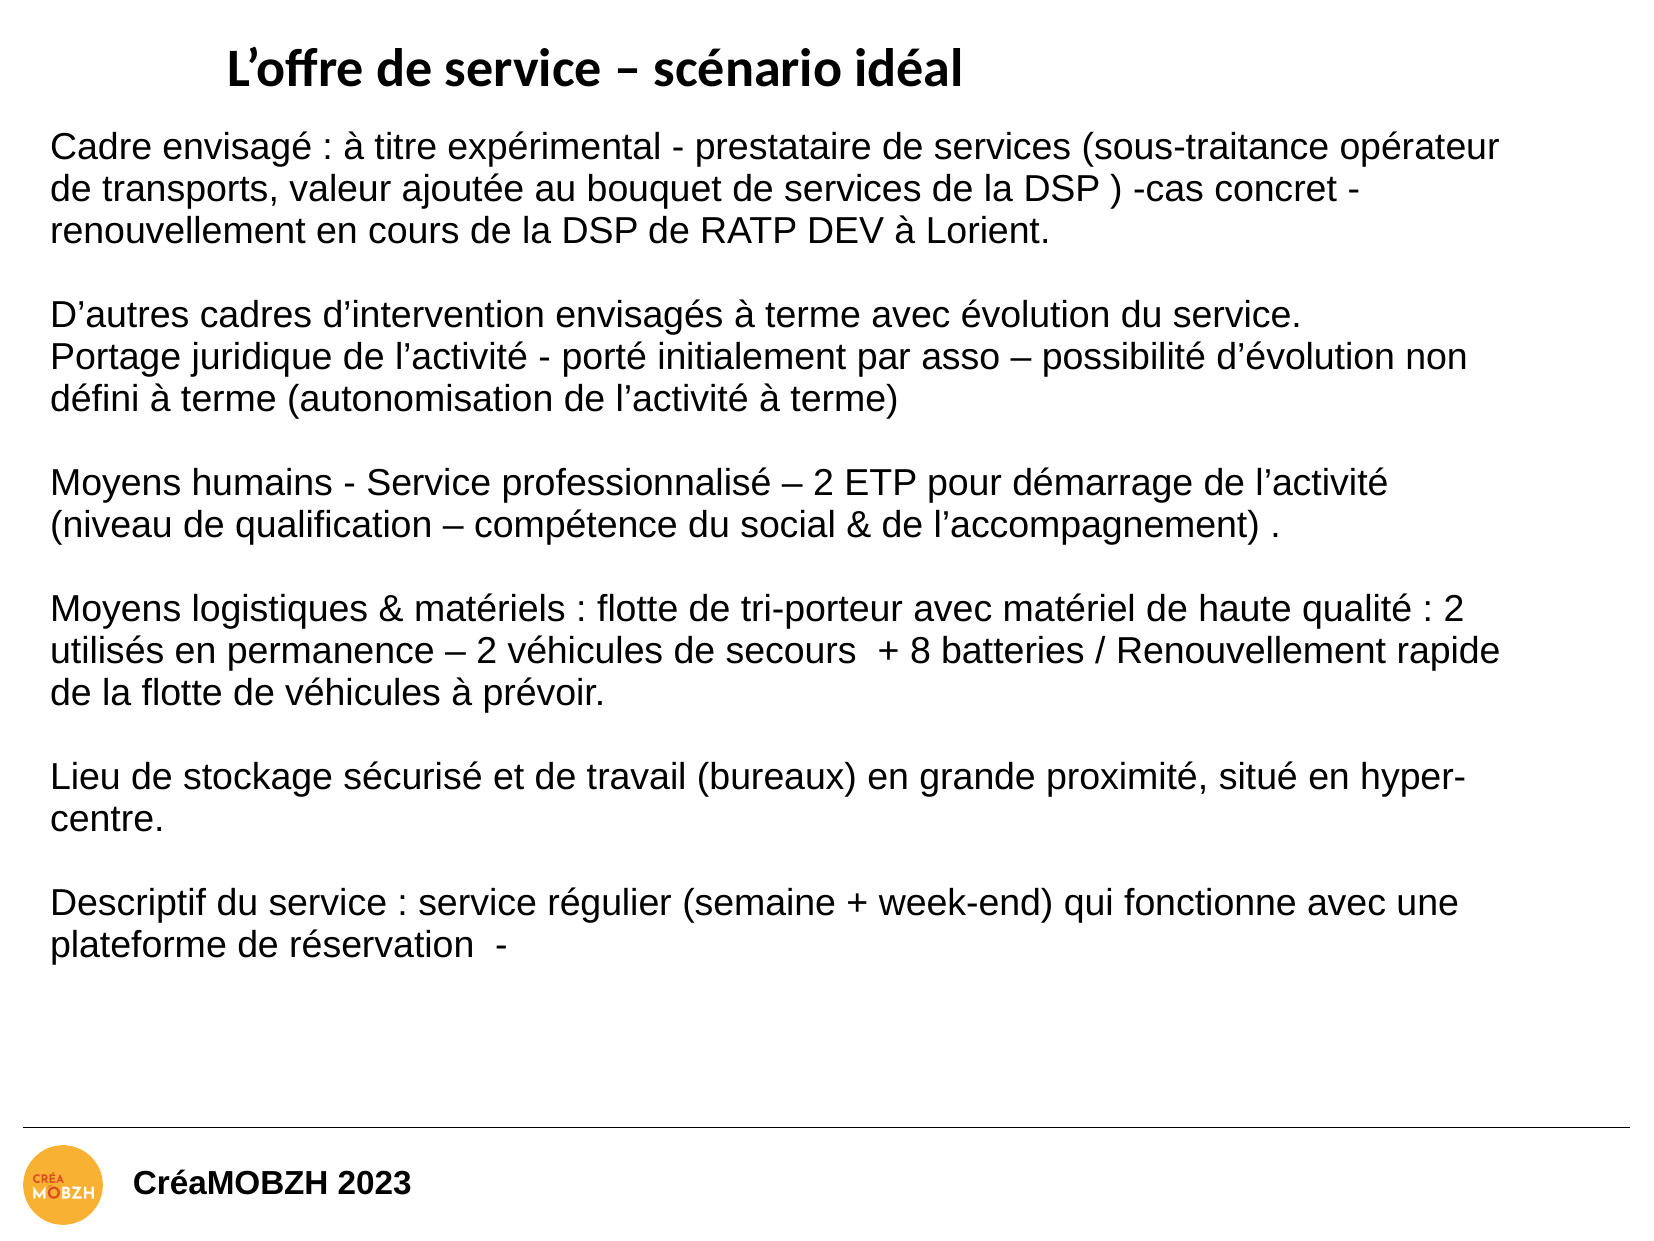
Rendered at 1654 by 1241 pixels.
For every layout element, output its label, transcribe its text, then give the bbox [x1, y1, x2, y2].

text_box CréaMOBZH 2023 [118, 1157, 1040, 1210]
text_box Cadre envisagé : à titre expérimental - prestataire de services (sous-traitance opérateur de transports, valeur ajoutée au bouquet de services de la DSP ) -cas concret - renouvellement en cours de la DSP de RATP DEV à Lorient. D’autres cadres d’intervention envisagés à terme avec évolution du service. Portage juridique de l’activité - porté initialement par asso – possibilité d’évolution non défini à terme (autonomisation de l’activité à terme) Moyens humains - Service professionnalisé – 2 ETP pour démarrage de l’activité (niveau de qualification – compétence du social & de l’accompagnement) . Moyens logistiques & matériels : flotte de tri-porteur avec matériel de haute qualité : 2 utilisés en permanence – 2 véhicules de secours + 8 batteries / Renouvellement rapide de la flotte de véhicules à prévoir. Lieu de stockage sécurisé et de travail (bureaux) en grande proximité, situé en hyper-centre. Descriptif du service : service régulier (semaine + week-end) qui fonctionne avec une plateforme de réservation - [35, 118, 1524, 1099]
picture [23, 1145, 103, 1225]
title L’offre de service – scénario idéal [153, 0, 1489, 118]
